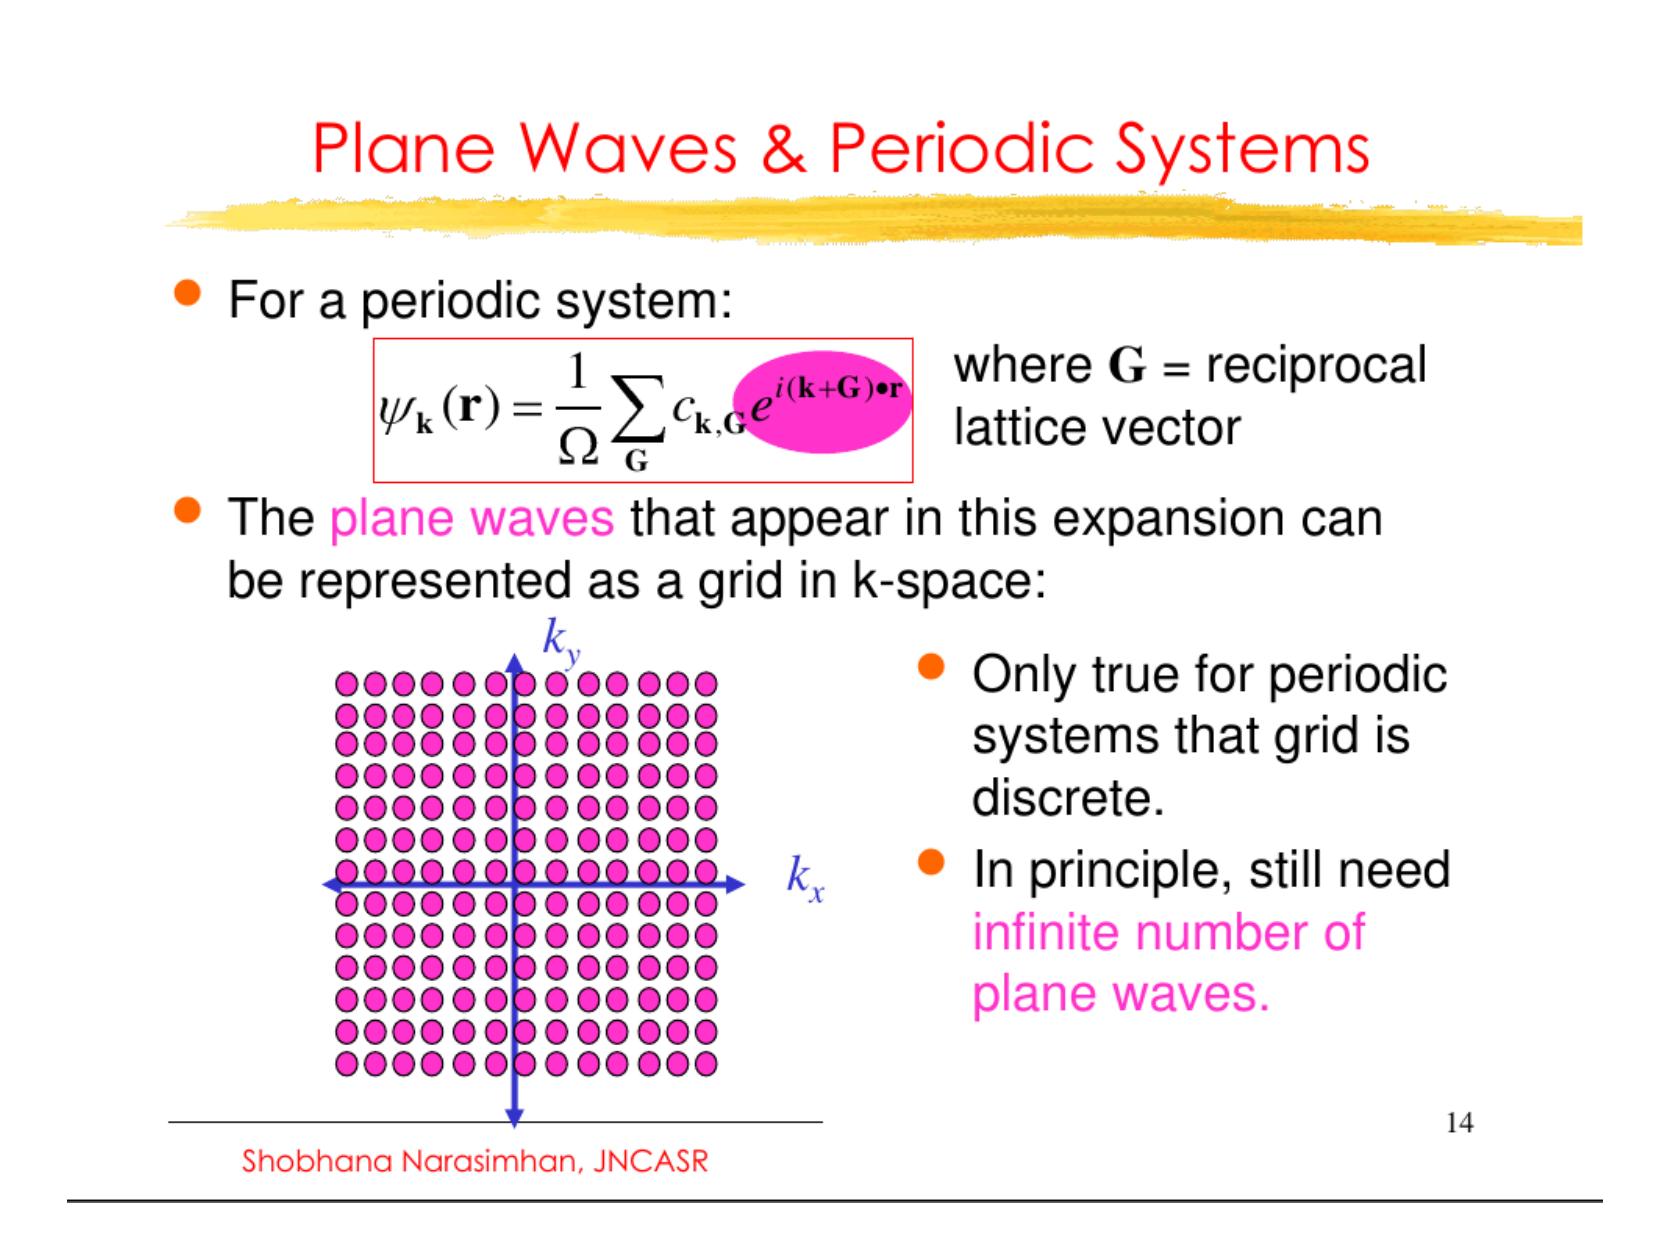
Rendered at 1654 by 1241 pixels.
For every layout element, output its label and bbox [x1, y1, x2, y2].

picture [67, 44, 1603, 1203]
